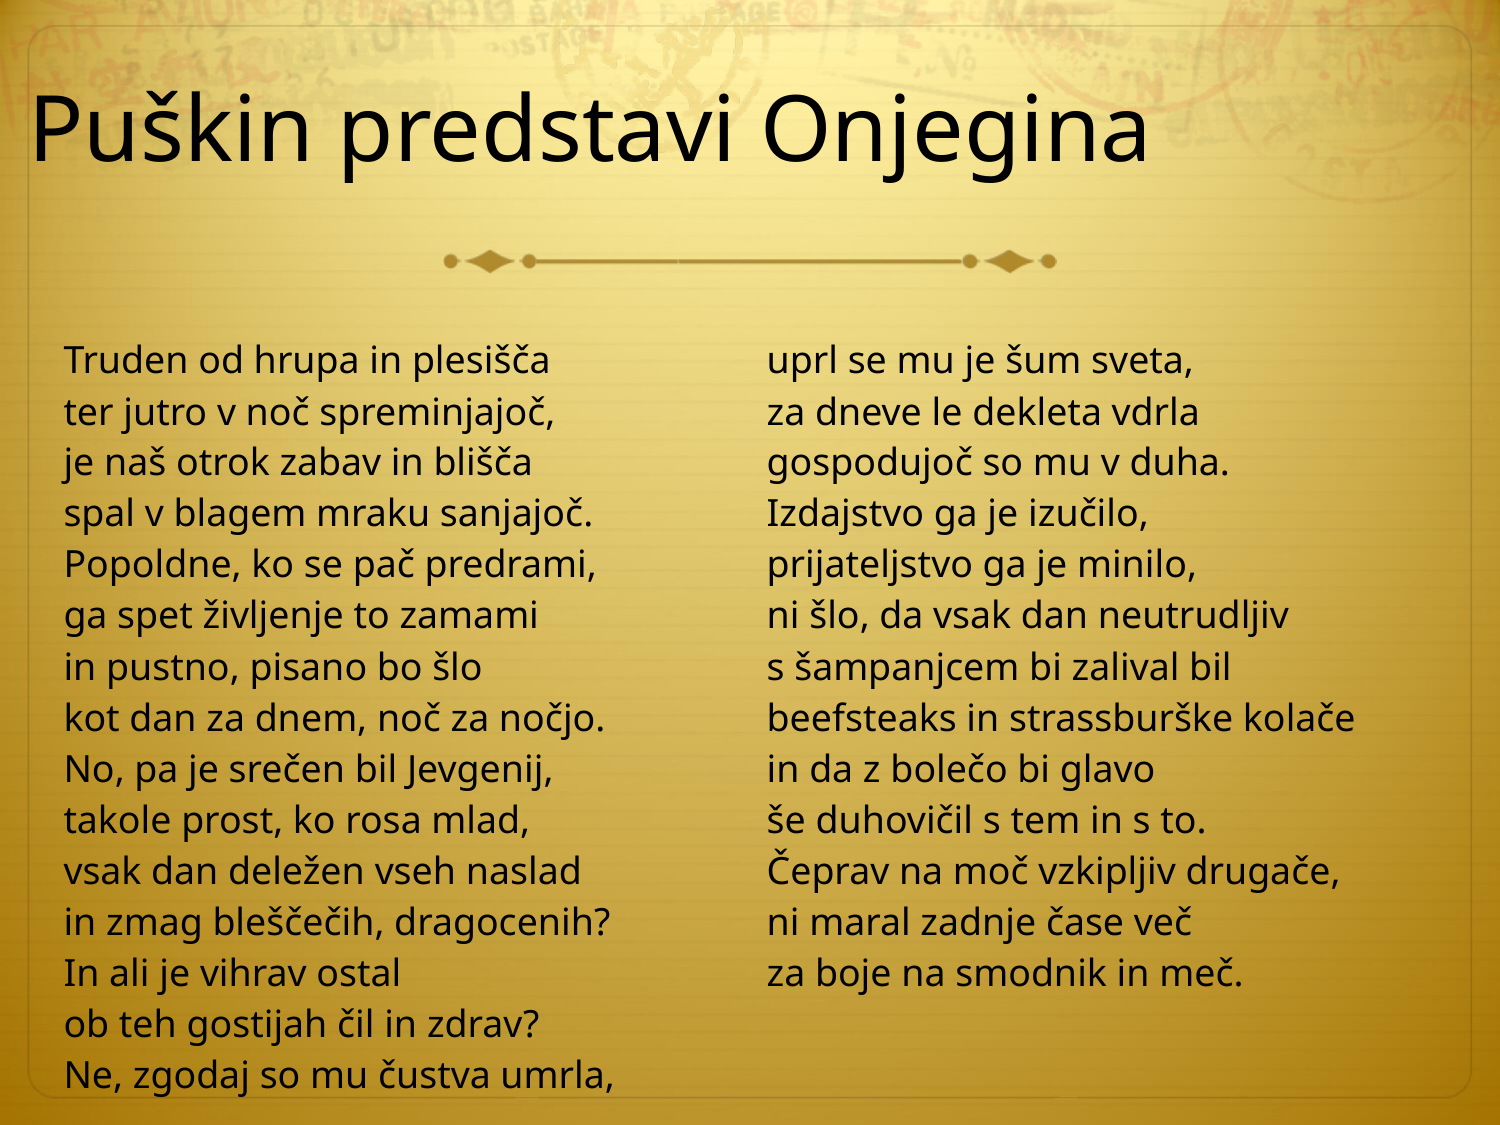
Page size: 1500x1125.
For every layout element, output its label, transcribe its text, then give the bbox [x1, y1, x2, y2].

text_box Puškin predstavi Onjegina [13, 62, 1500, 188]
table_header Truden od hrupa in plesišča ter jutro v noč spreminjajoč, je naš otrok zabav in blišča spal v blagem mraku sanjajoč. Popoldne, ko se pač predrami, ga spet življenje to zamami in pustno, pisano bo šlo kot dan za dnem, noč za nočjo. No, pa je srečen bil Jevgenij, takole prost, ko rosa mlad, vsak dan deležen vseh naslad in zmag bleščečih, dragocenih? In ali je vihrav ostal ob teh gostijah čil in zdrav? Ne, zgodaj so mu čustva umrla, [49, 326, 752, 1107]
table_header uprl se mu je šum sveta, za dneve le dekleta vdrla gospodujoč so mu v duha. Izdajstvo ga je izučilo, prijateljstvo ga je minilo, ni šlo, da vsak dan neutrudljiv s šampanjcem bi zalival bil beefsteaks in strassburške kolače in da z bolečo bi glavo še duhovičil s tem in s to. Čeprav na moč vzkipljiv drugače, ni maral zadnje čase več za boje na smodnik in meč. [752, 326, 1455, 1107]
picture [0, 0, 1500, 1125]
